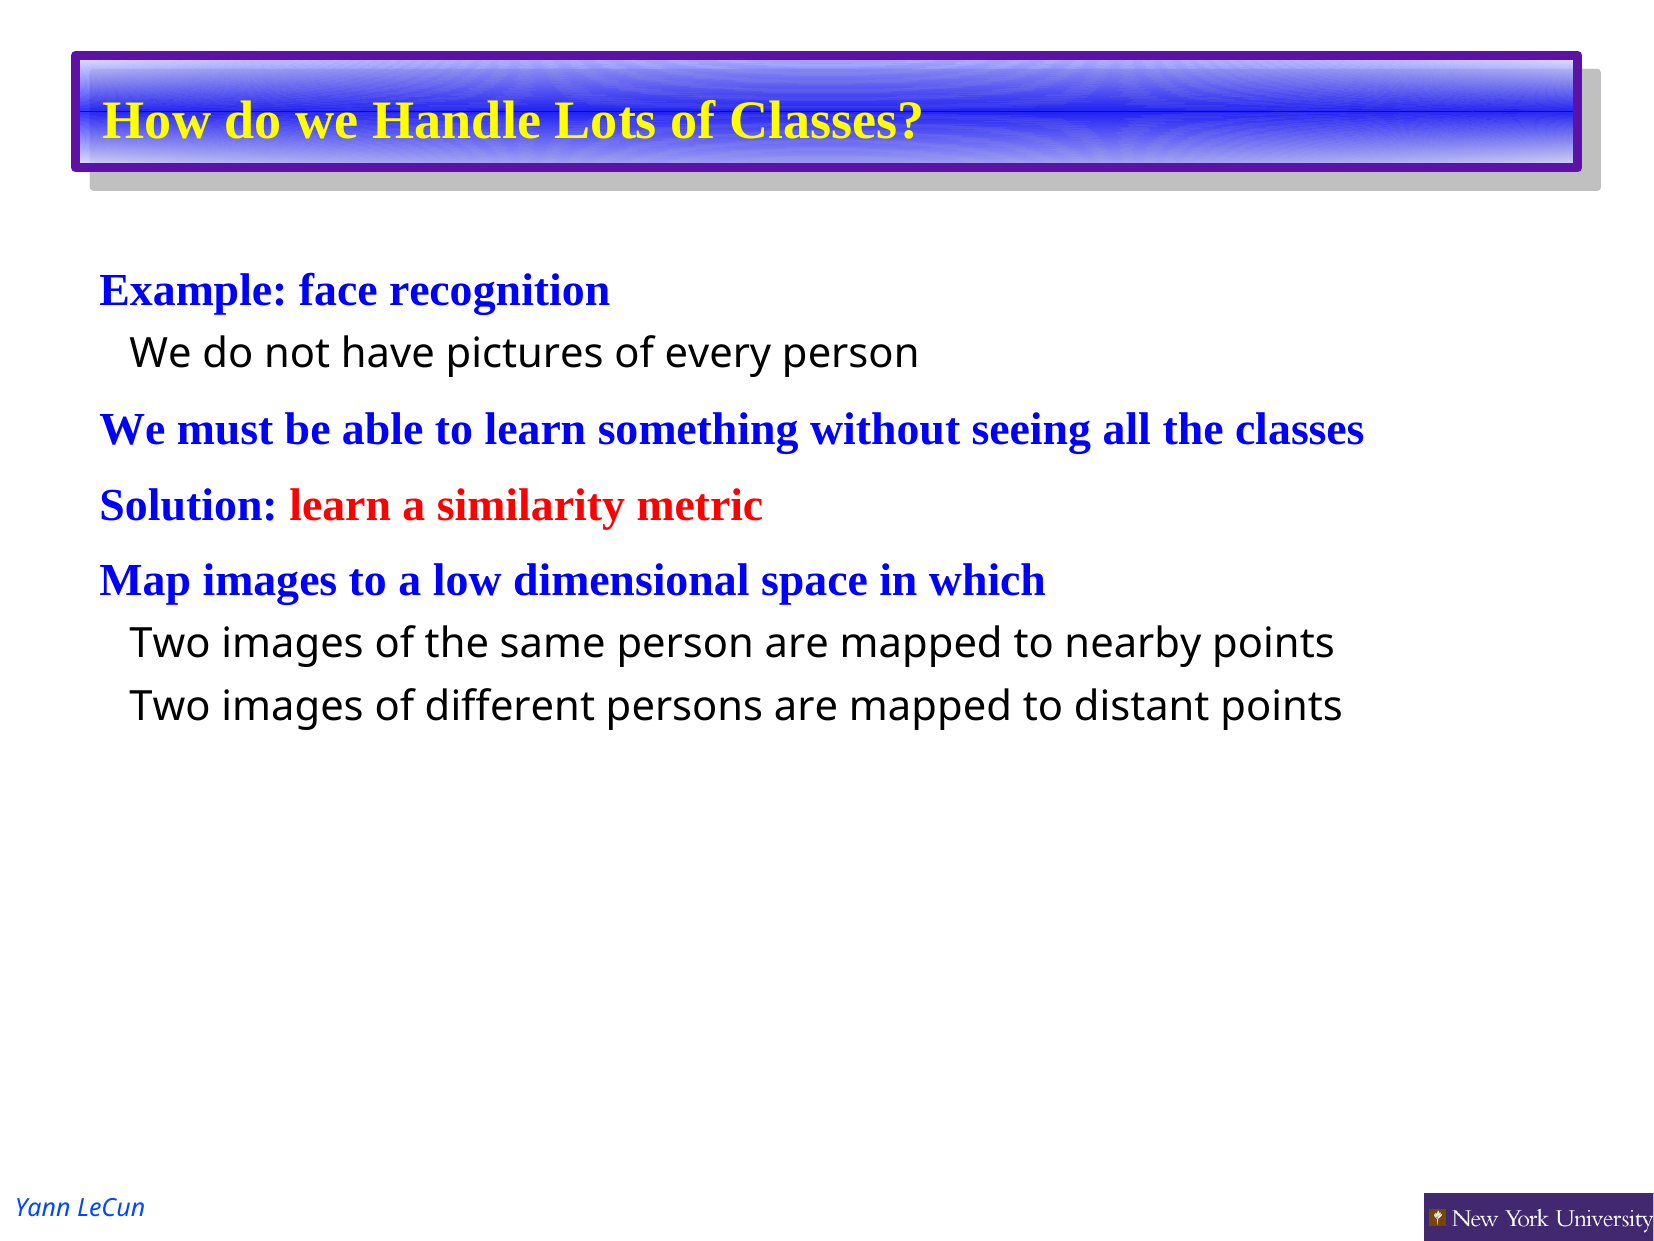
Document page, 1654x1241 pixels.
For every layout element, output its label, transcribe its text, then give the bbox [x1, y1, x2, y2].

list Example: face recognition We do not have pictures of every person We must be able to learn something without seeing all the classes Solution: learn a similarity metric Map images to a low dimensional space in which Two images of the same person are mapped to nearby points Two images of different persons are mapped to distant points [99, 265, 1445, 949]
title How do we Handle Lots of Classes? [75, 55, 1578, 168]
picture [1424, 1193, 1654, 1241]
